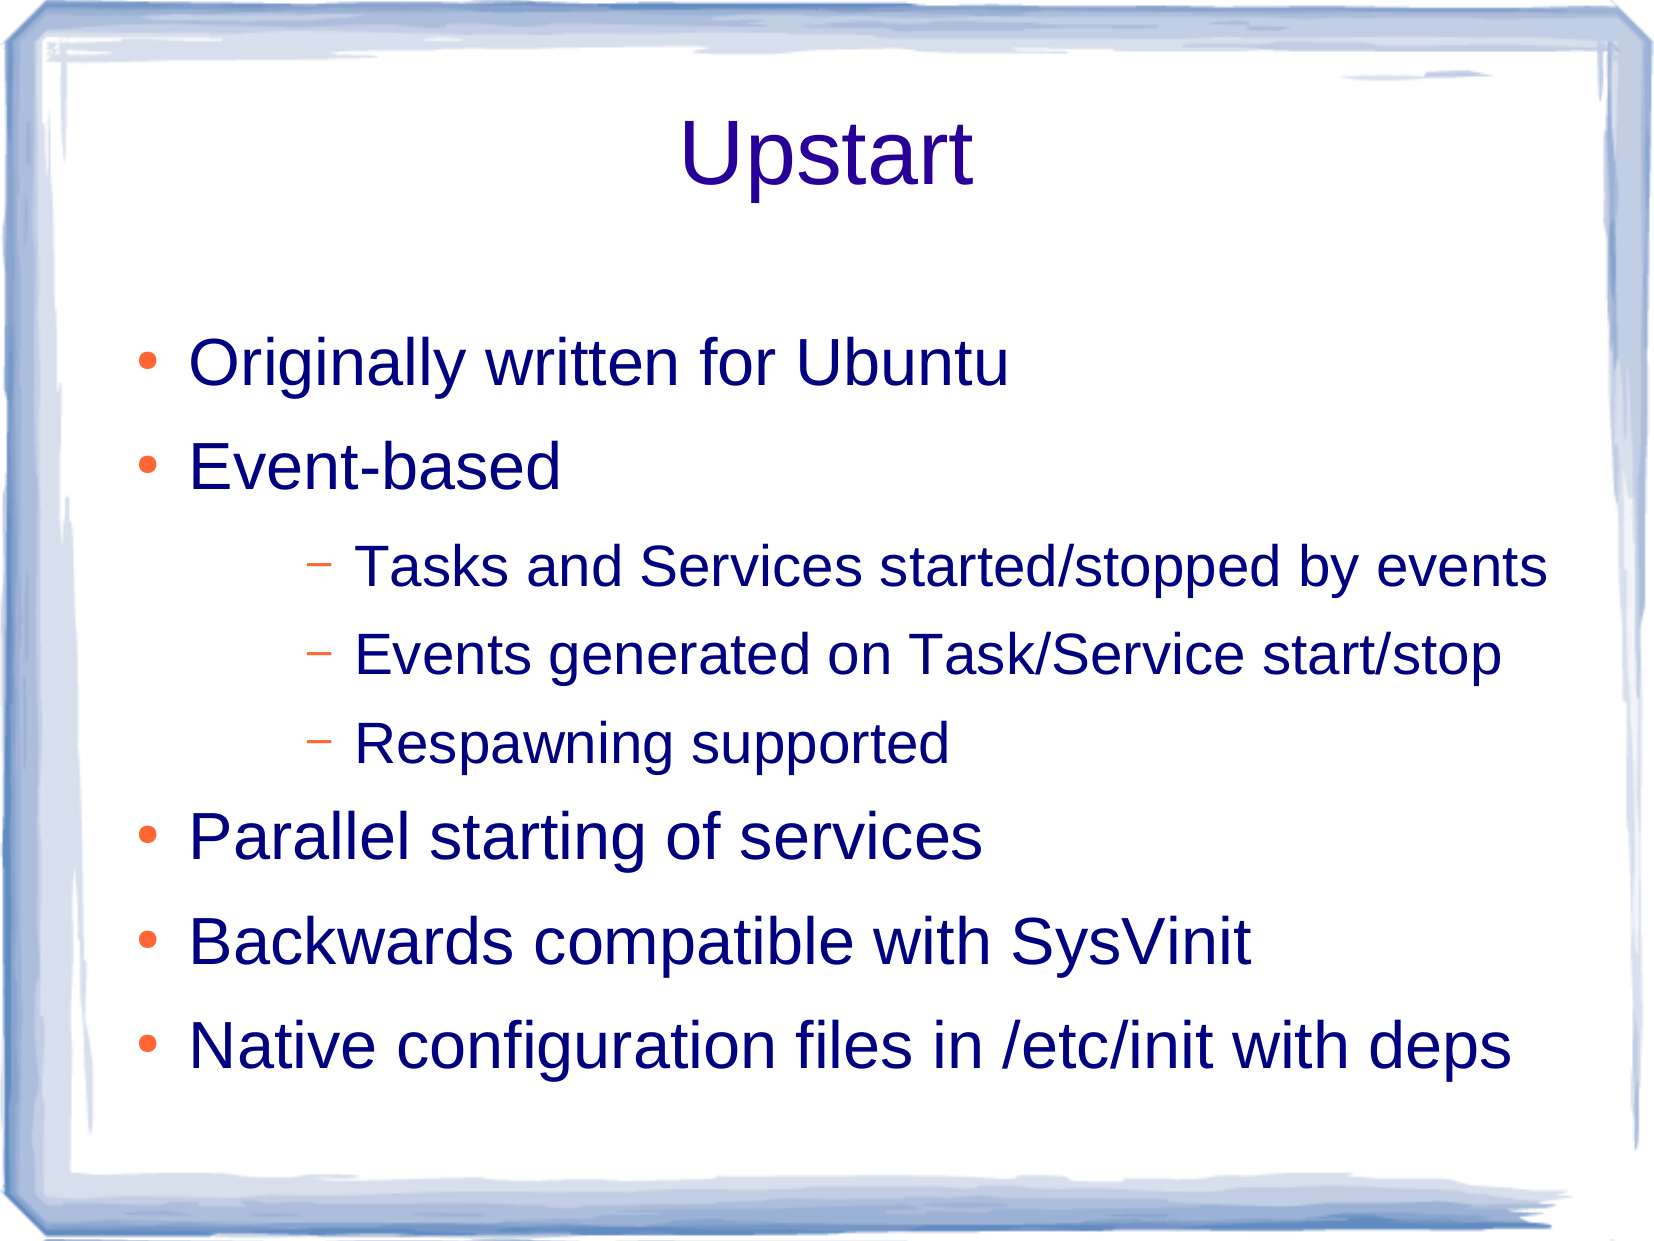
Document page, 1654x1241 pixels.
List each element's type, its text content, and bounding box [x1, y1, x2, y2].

title Upstart [82, 49, 1571, 257]
picture [0, 0, 1654, 1241]
list Originally written for Ubuntu Event-based Tasks and Services started/stopped by events Events generated on Task/Service start/stop Respawning supported Parallel starting of services Backwards compatible with SysVinit Native configuration files in /etc/init with deps [118, 324, 1571, 1083]
